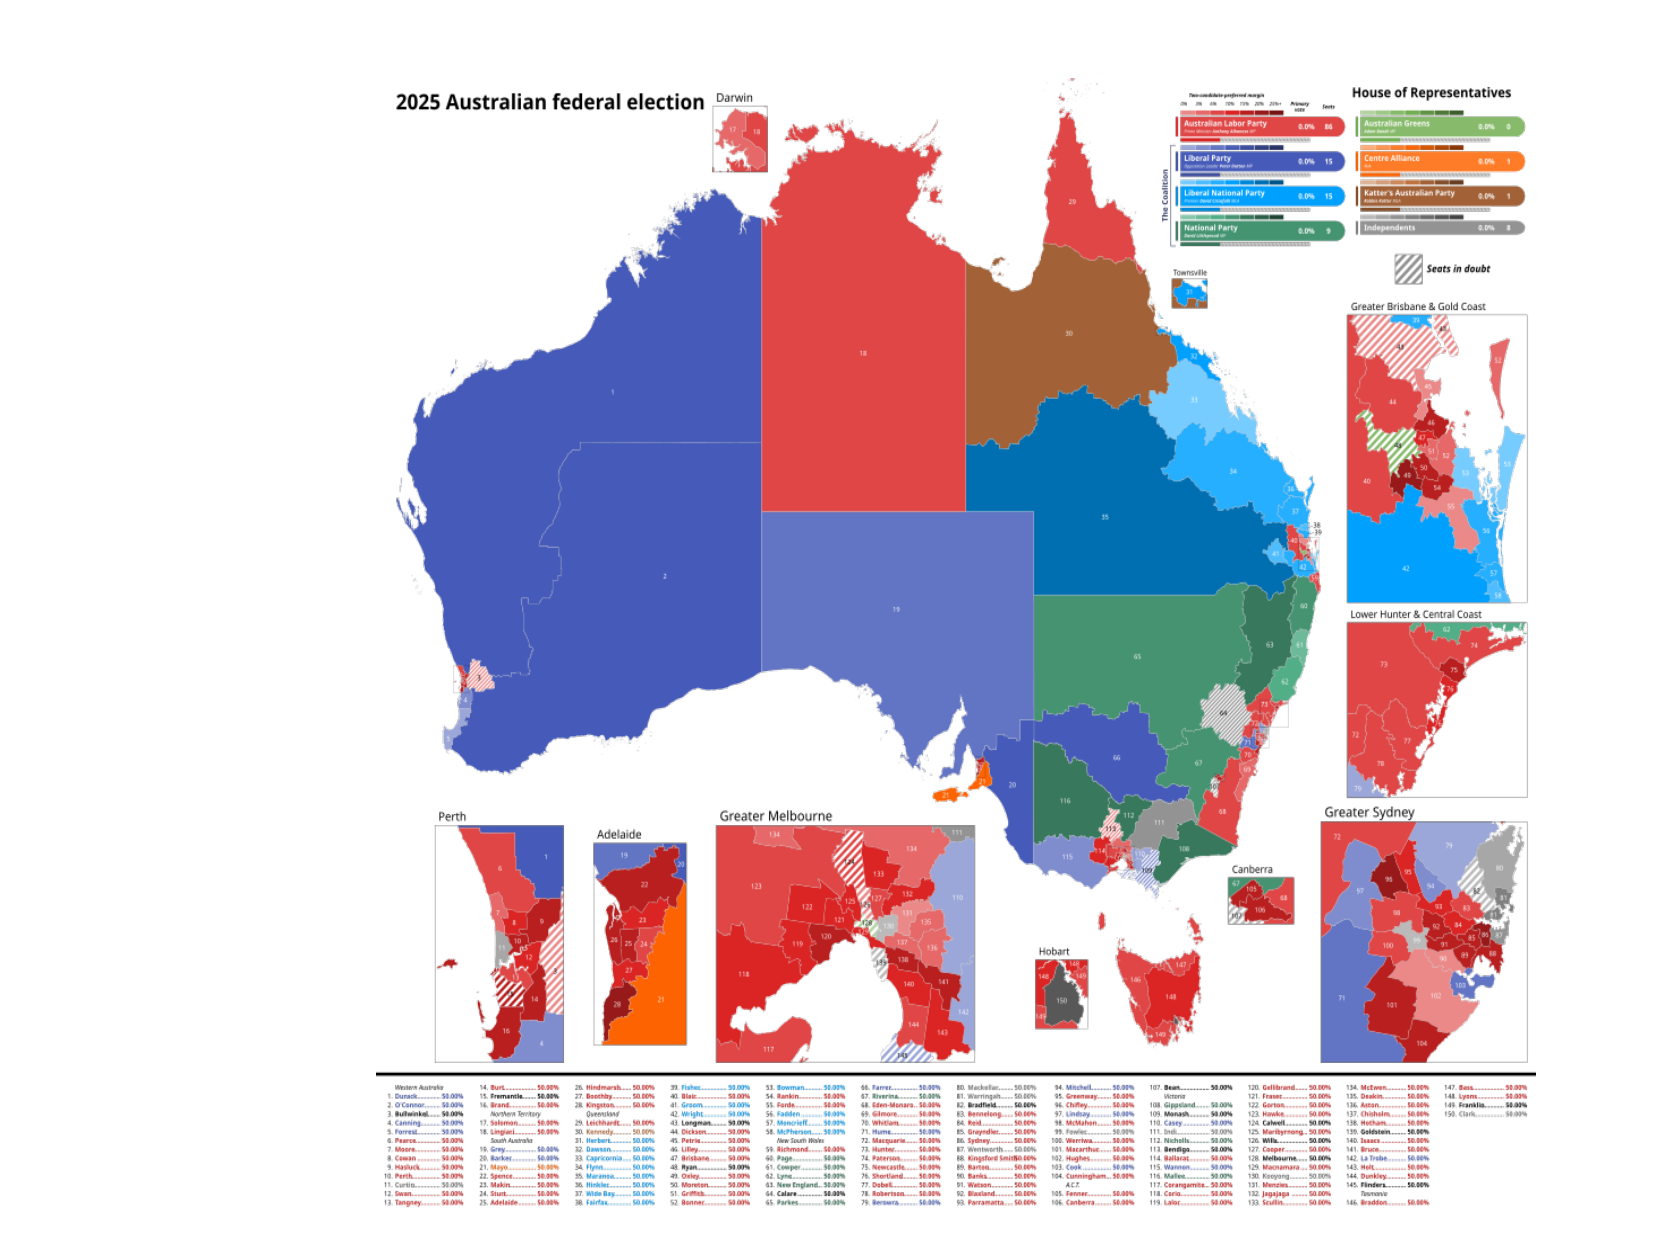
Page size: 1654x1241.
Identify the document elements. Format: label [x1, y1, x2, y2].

picture [376, 70, 1536, 1217]
